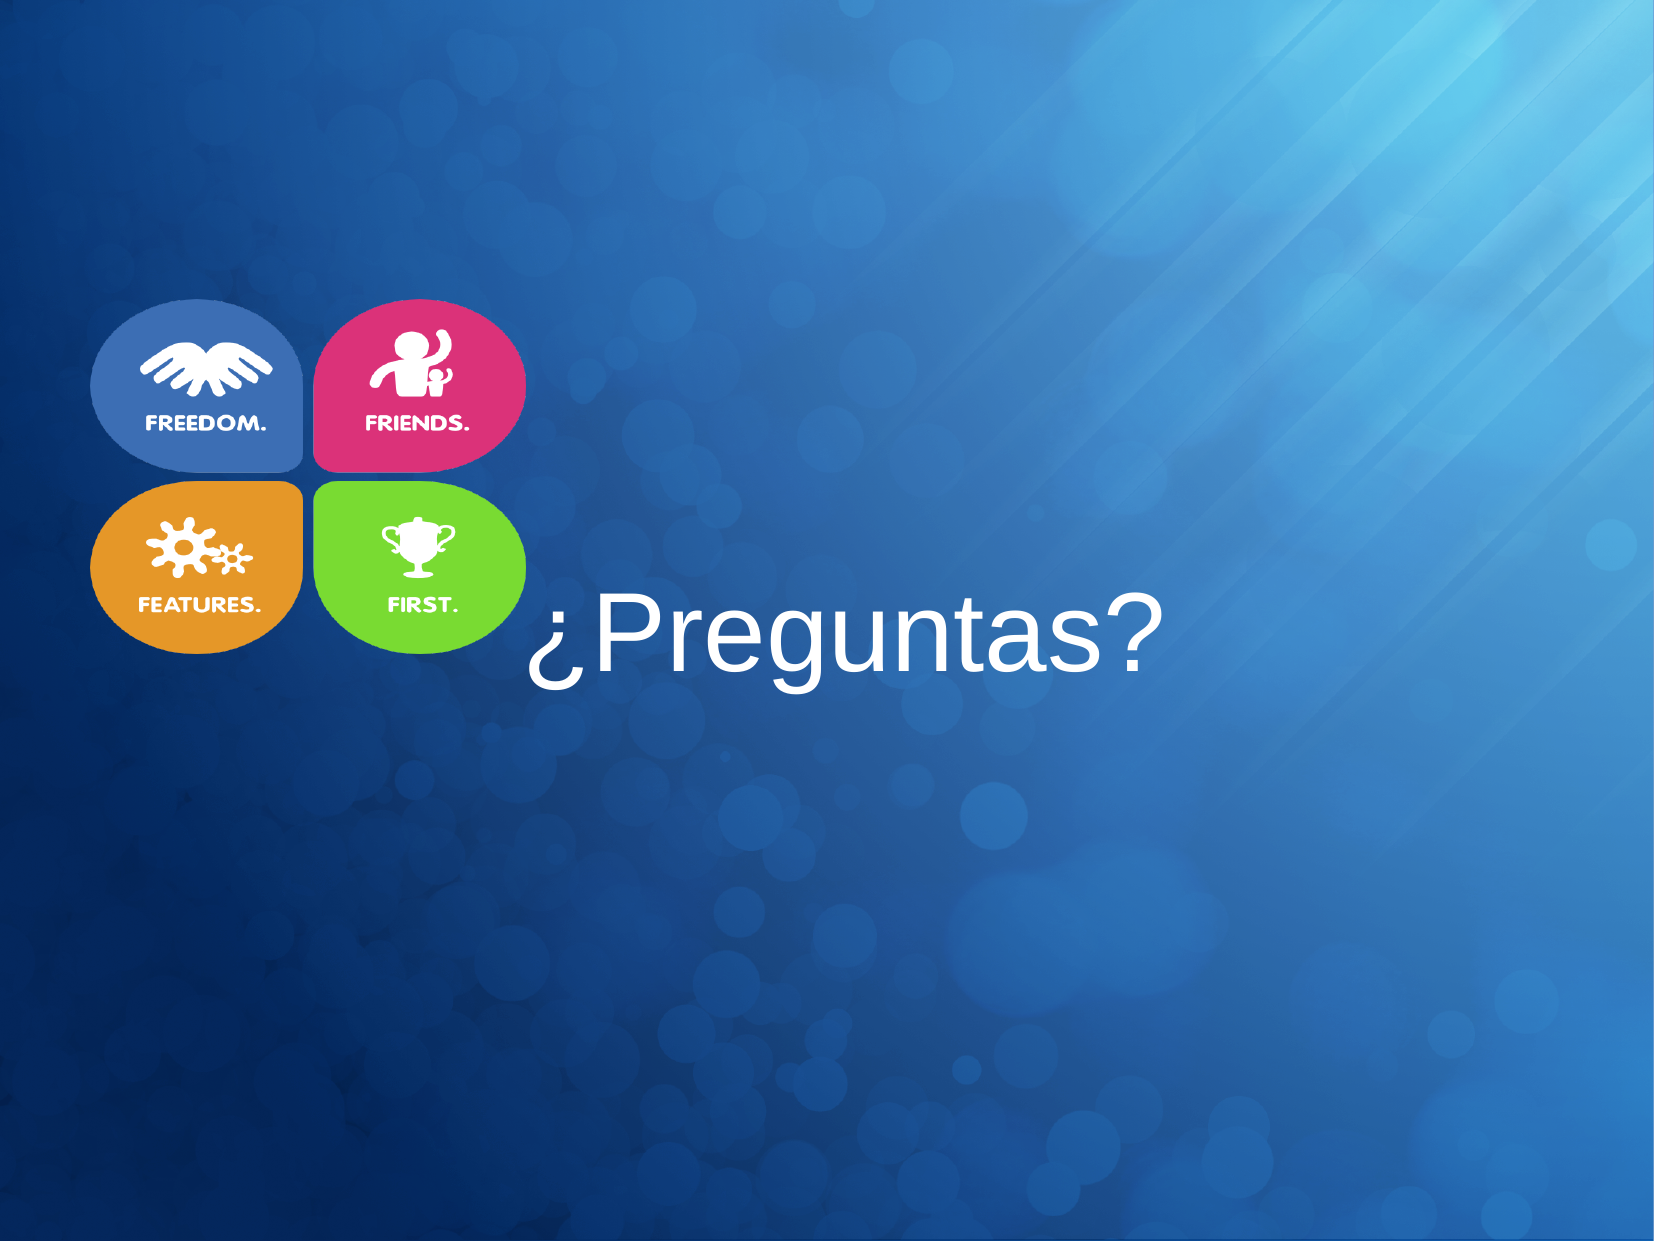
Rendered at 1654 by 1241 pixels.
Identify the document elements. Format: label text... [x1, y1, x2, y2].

subtitle ¿Preguntas? [118, 319, 1571, 945]
picture [0, 0, 1654, 1241]
